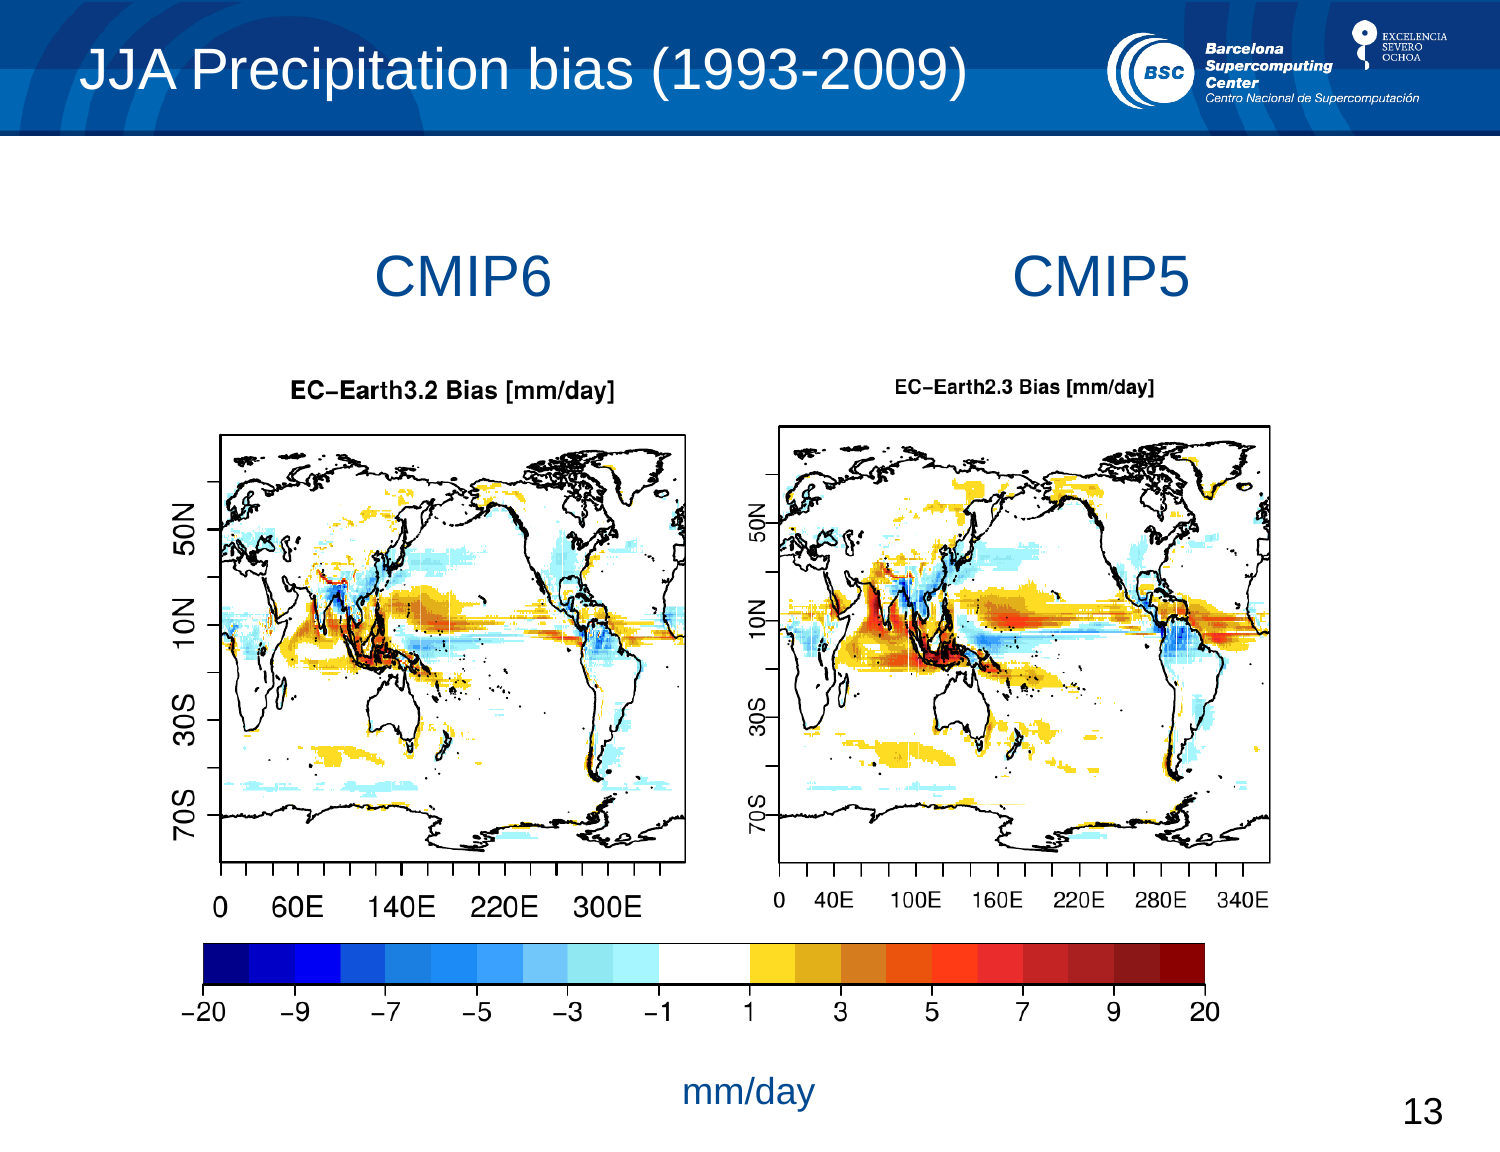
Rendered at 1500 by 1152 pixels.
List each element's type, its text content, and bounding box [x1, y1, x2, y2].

picture [0, 0, 1500, 136]
text_box CMIP5 [997, 230, 1235, 316]
picture [135, 372, 1300, 1025]
text_box CMIP6 [360, 230, 597, 316]
title JJA Precipitation bias (1993-2009) [65, 23, 1081, 138]
text_box mm/day [667, 1059, 1500, 1120]
